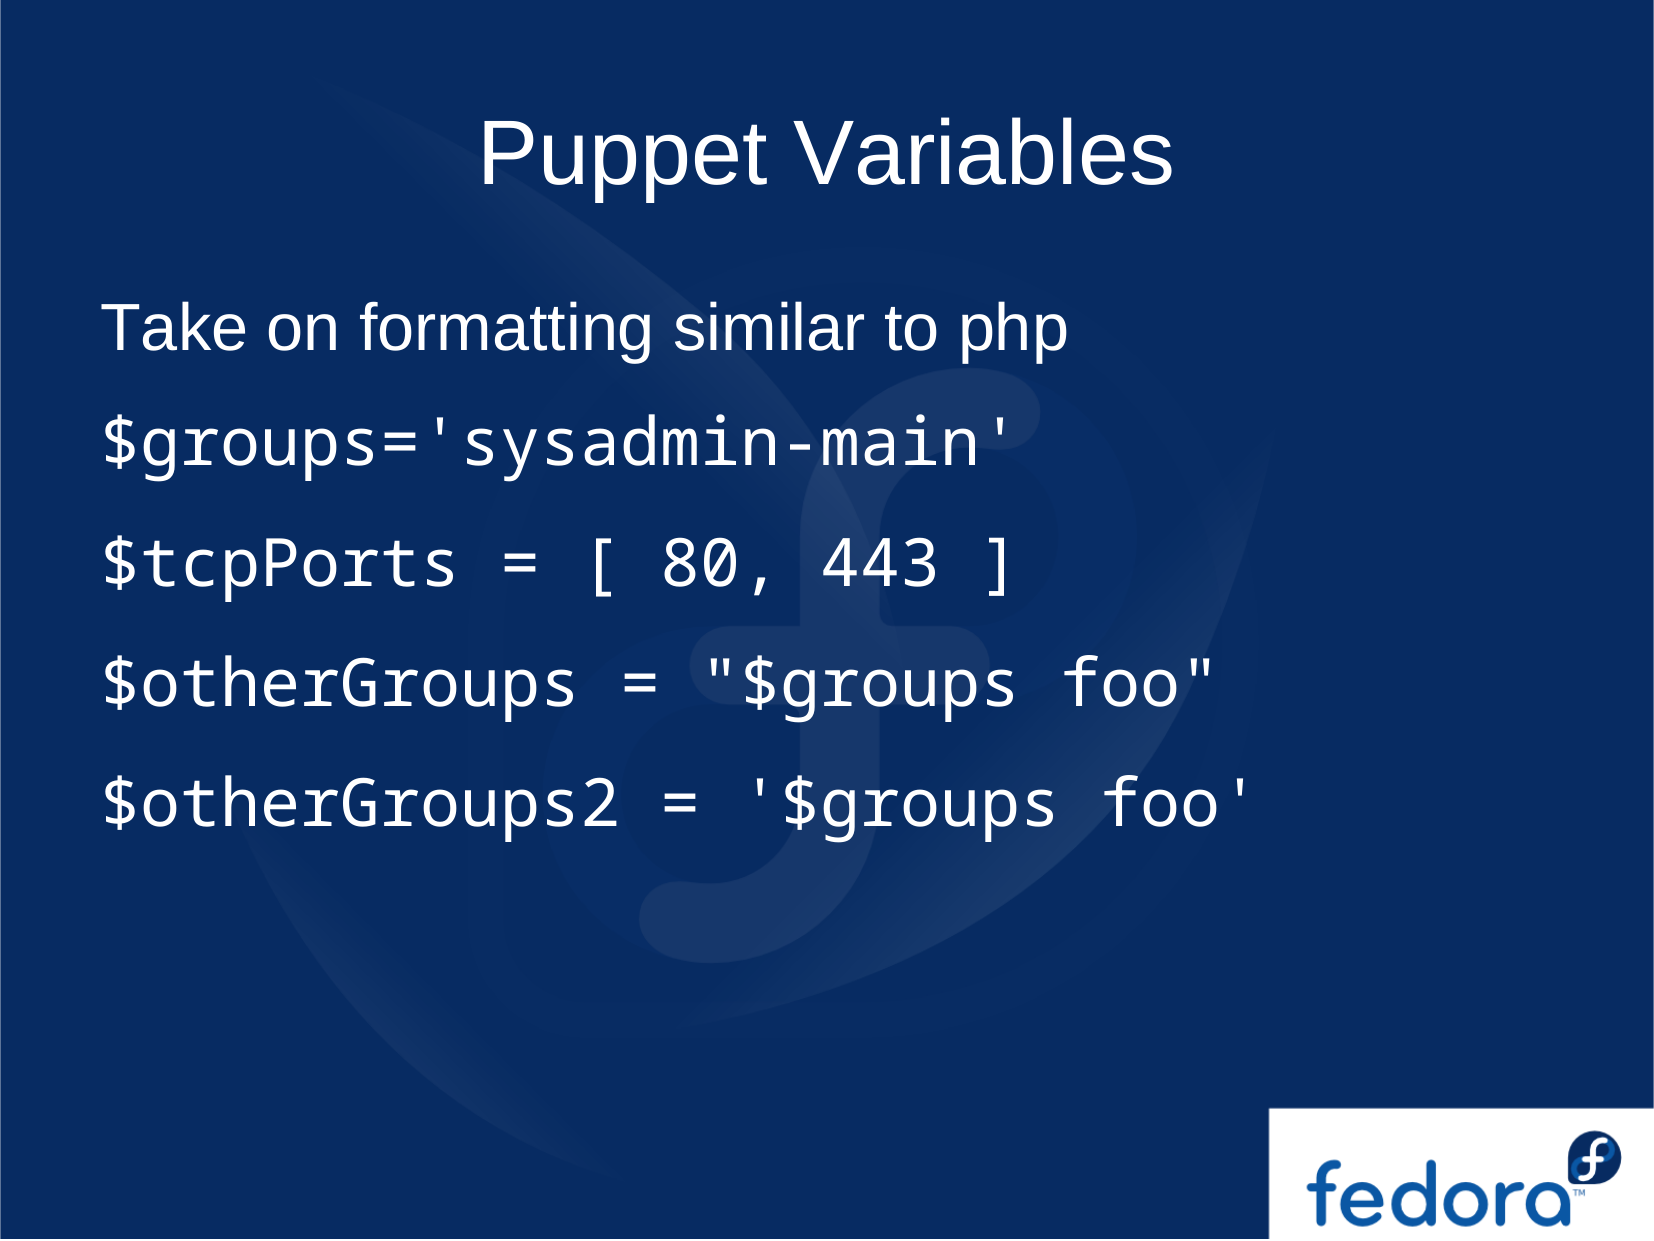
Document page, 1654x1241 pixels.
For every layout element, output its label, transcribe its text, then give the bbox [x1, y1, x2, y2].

list Take on formatting similar to php $groups='sysadmin-main' $tcpPorts = [ 80, 443 ] $otherGroups = "$groups foo" $otherGroups2 = '$groups foo' [82, 290, 1571, 1094]
title Puppet Variables [82, 56, 1571, 250]
picture [0, 0, 1654, 1239]
